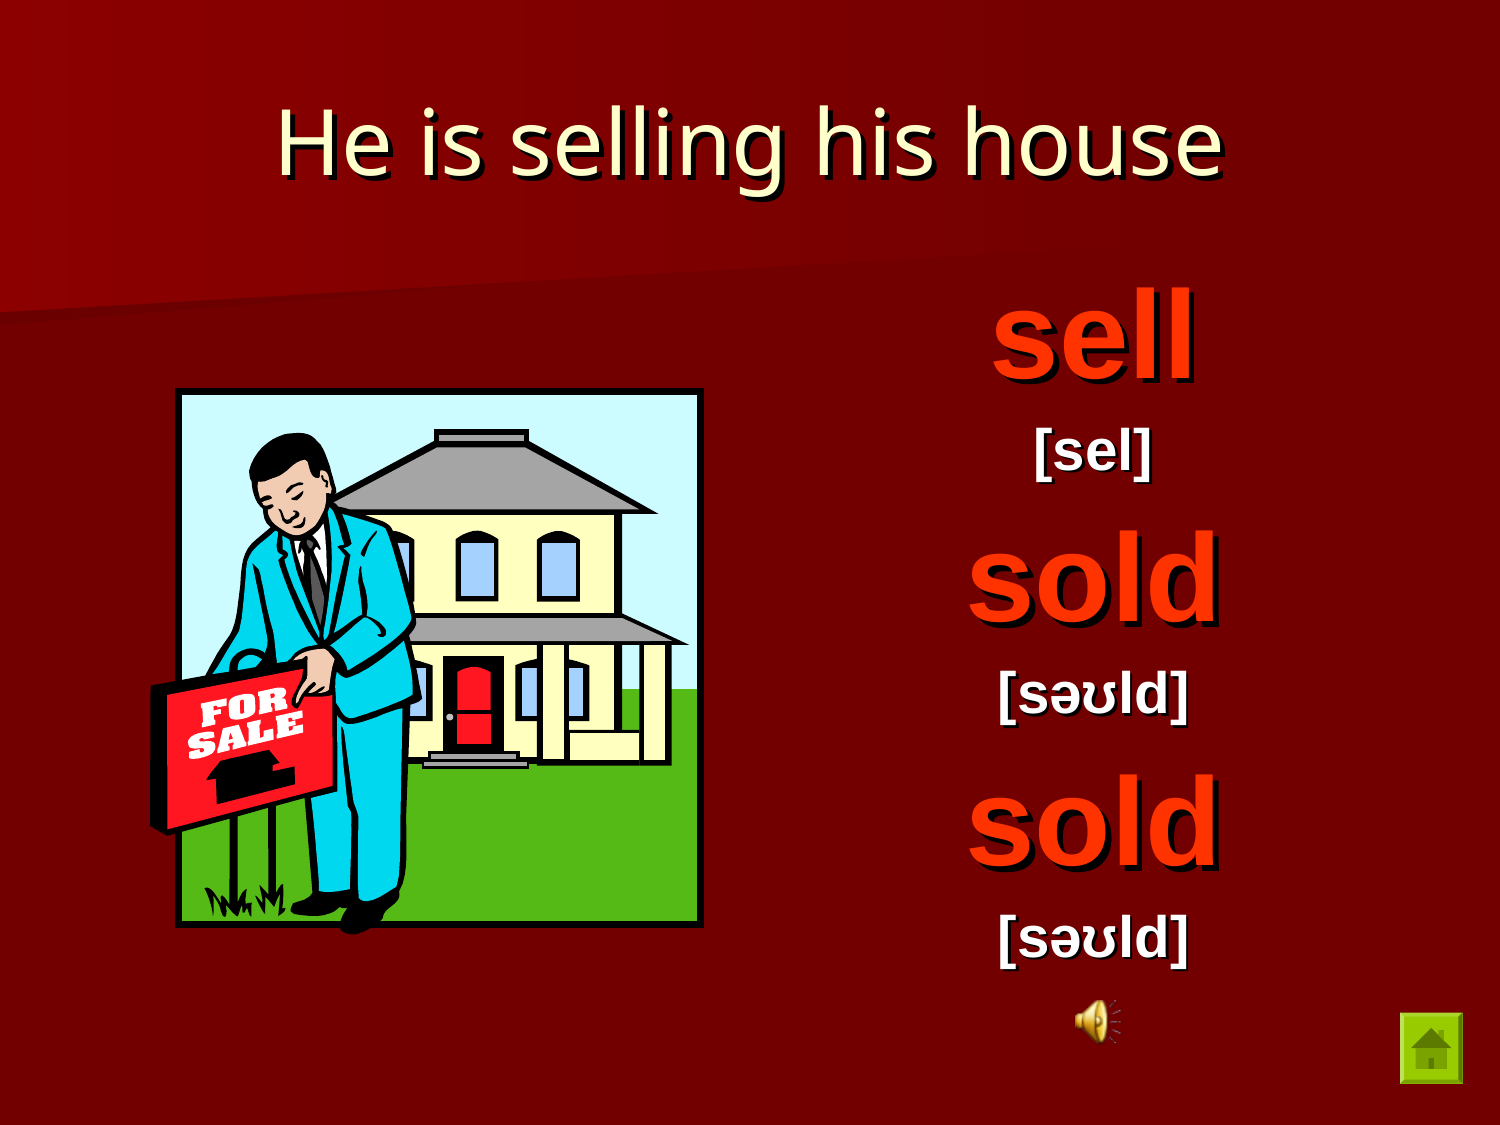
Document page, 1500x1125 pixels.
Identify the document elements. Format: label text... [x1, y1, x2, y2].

list sell [sel] sold [səʊld] sold [səʊld] [762, 262, 1426, 1000]
picture [1074, 999, 1126, 1051]
text_box [1401, 1012, 1463, 1084]
title He is selling his house [75, 45, 1426, 233]
picture [150, 387, 705, 935]
